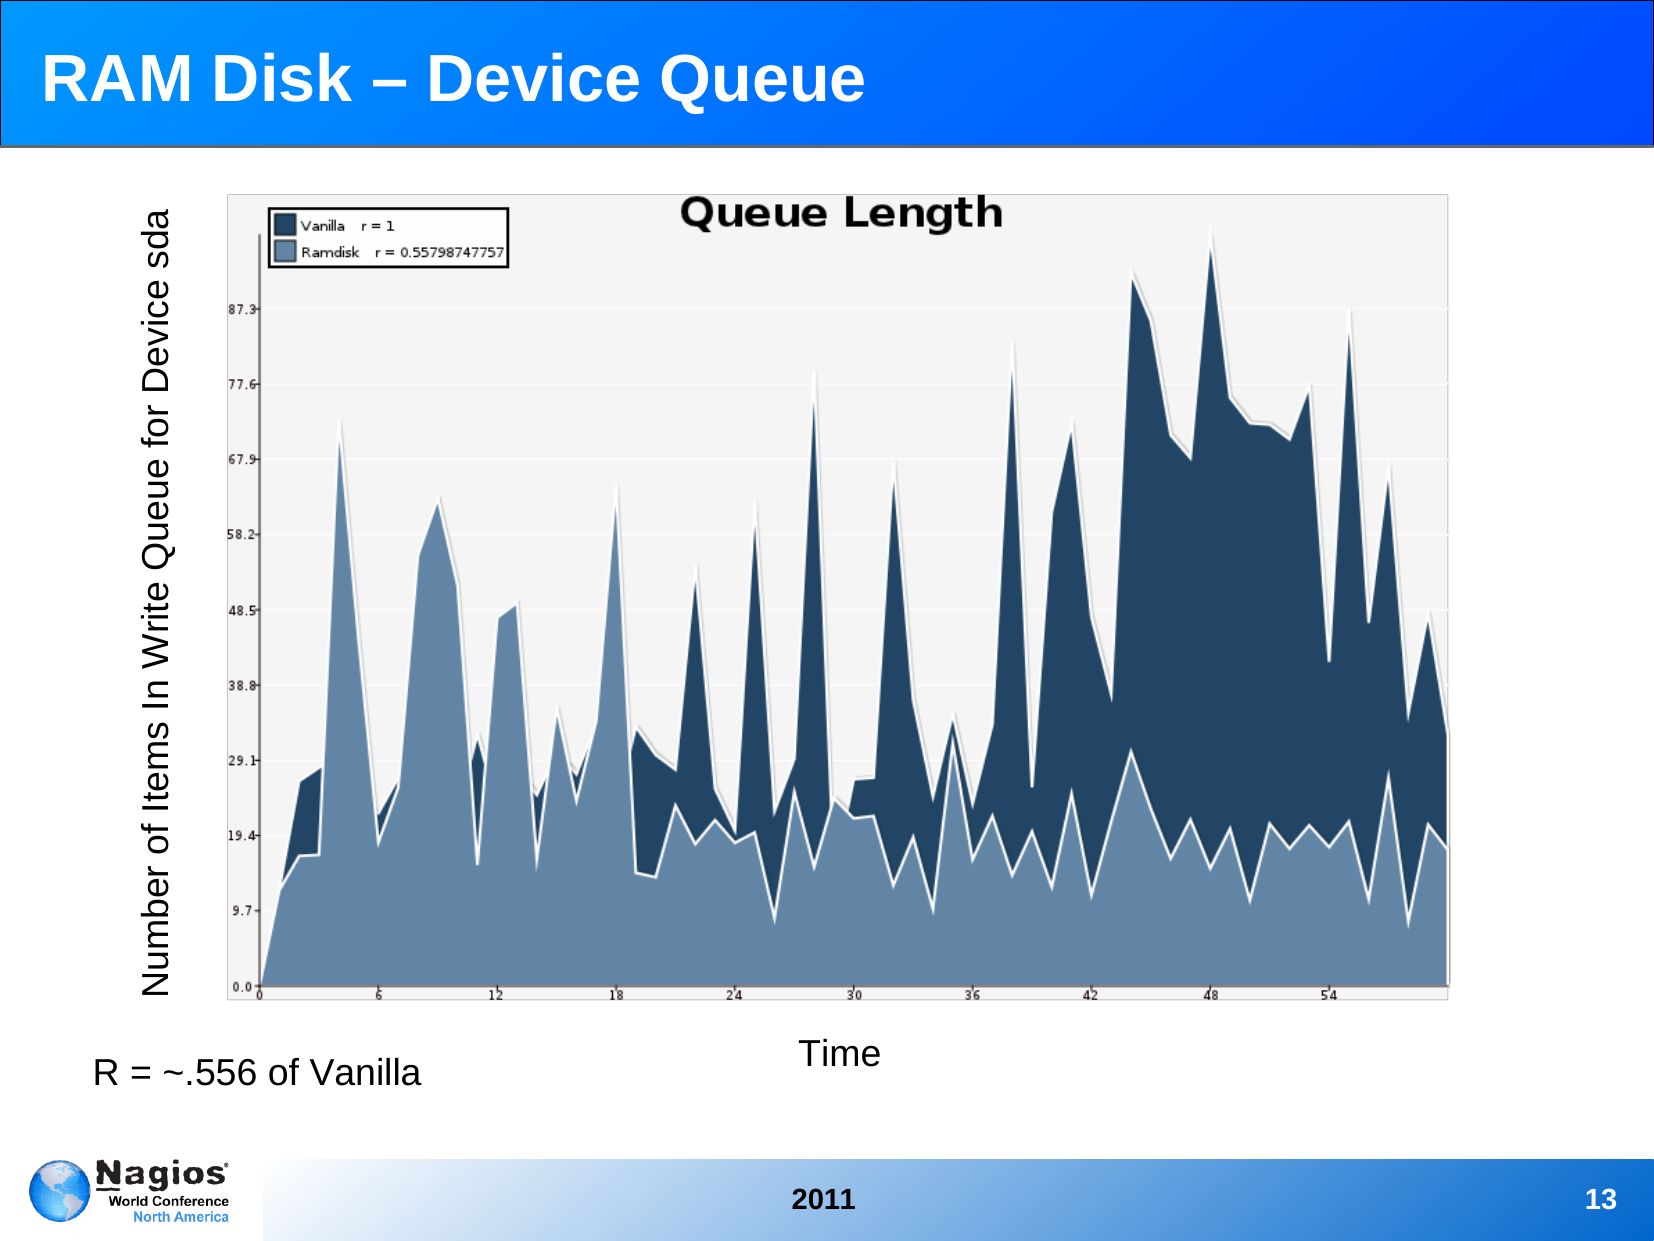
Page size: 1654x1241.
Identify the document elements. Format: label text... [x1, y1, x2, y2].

text_box Time [783, 1024, 897, 1082]
picture [214, 181, 1462, 1014]
text_box Number of Items In Write Queue for Device sda [126, 194, 184, 1014]
picture [29, 1159, 229, 1235]
title RAM Disk – Device Queue [41, 29, 1248, 127]
text_box R = ~.556 of Vanilla [77, 1044, 583, 1102]
